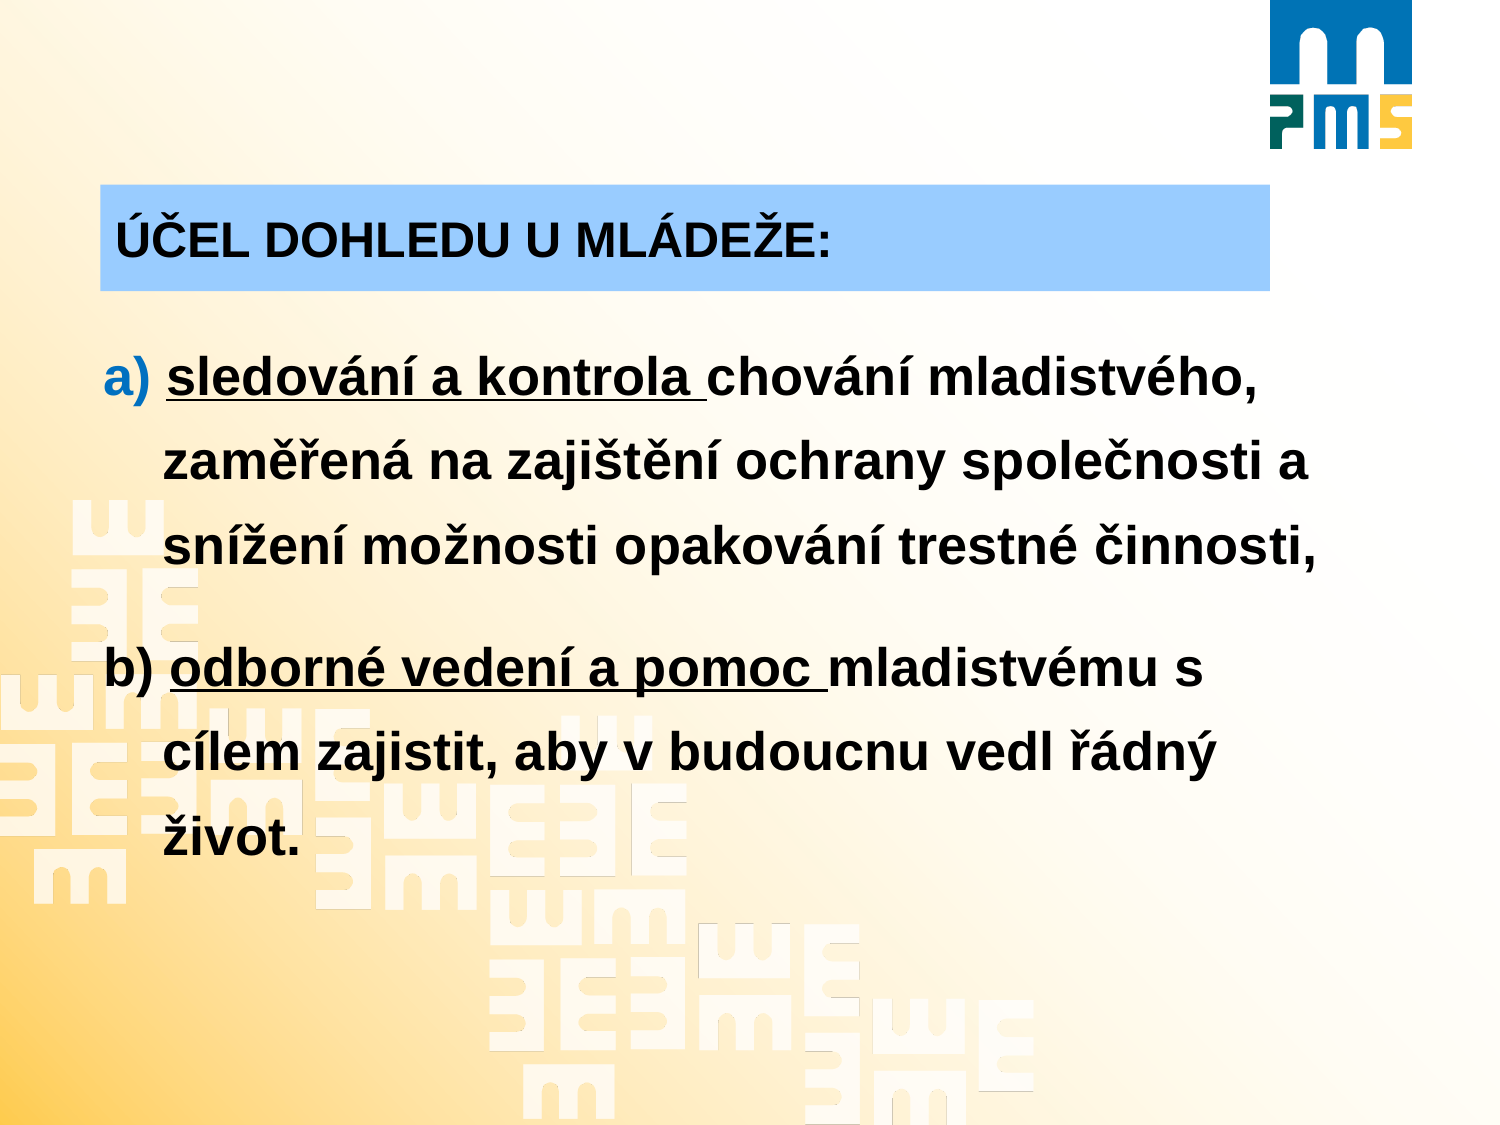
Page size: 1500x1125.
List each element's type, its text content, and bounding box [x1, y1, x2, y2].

text_box a) sledování a kontrola chování mladistvého, zaměřená na zajištění ochrany společnosti a snížení možnosti opakování trestné činnosti, b) odborné vedení a pomoc mladistvému s cílem zajistit, aby v budoucnu vedl řádný život. [88, 314, 1365, 1071]
picture [0, 0, 1500, 1125]
title ÚČEL DOHLEDU U MLÁDEŽE: [100, 184, 1270, 292]
